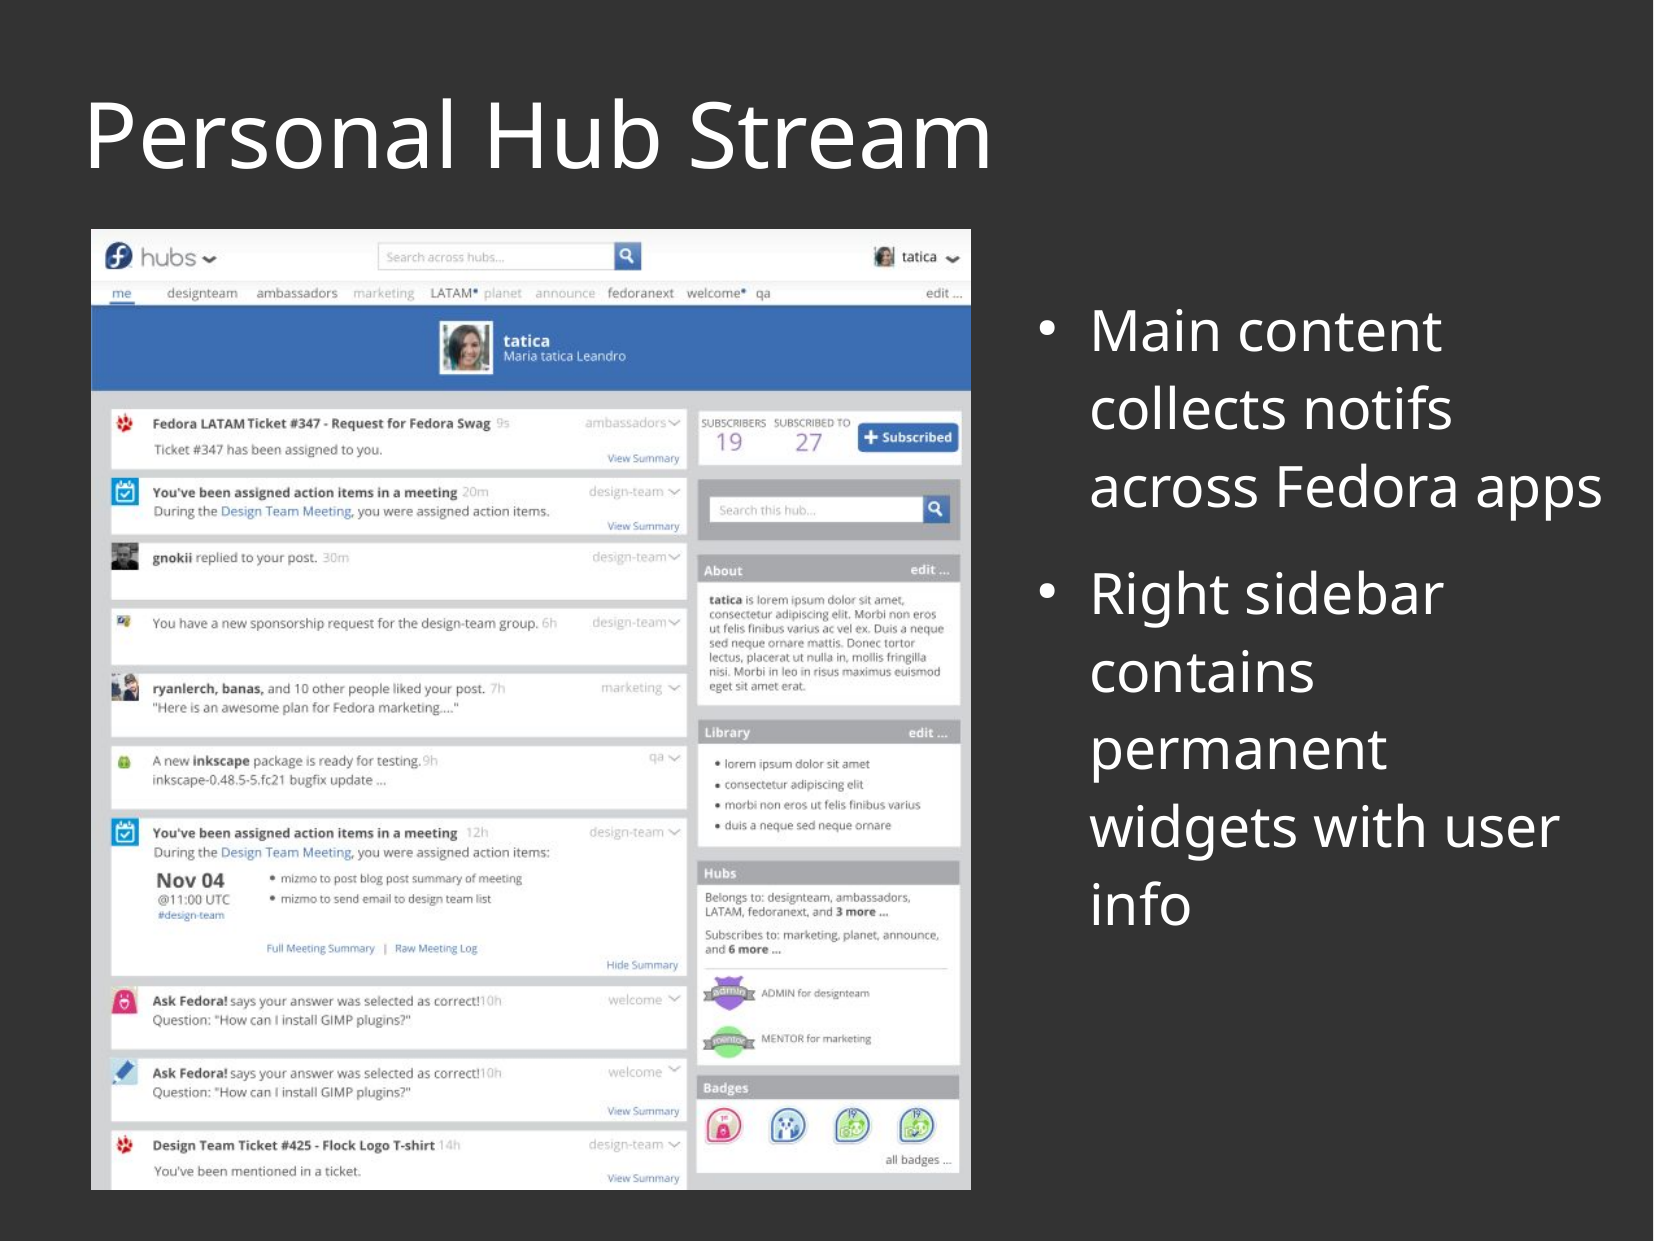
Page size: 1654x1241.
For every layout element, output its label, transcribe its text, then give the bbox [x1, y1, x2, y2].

title Personal Hub Stream [82, 30, 1571, 238]
list Main content collects notifs across Fedora apps Right sidebar contains permanent widgets with user info [1019, 290, 1605, 1011]
picture [91, 229, 971, 1190]
